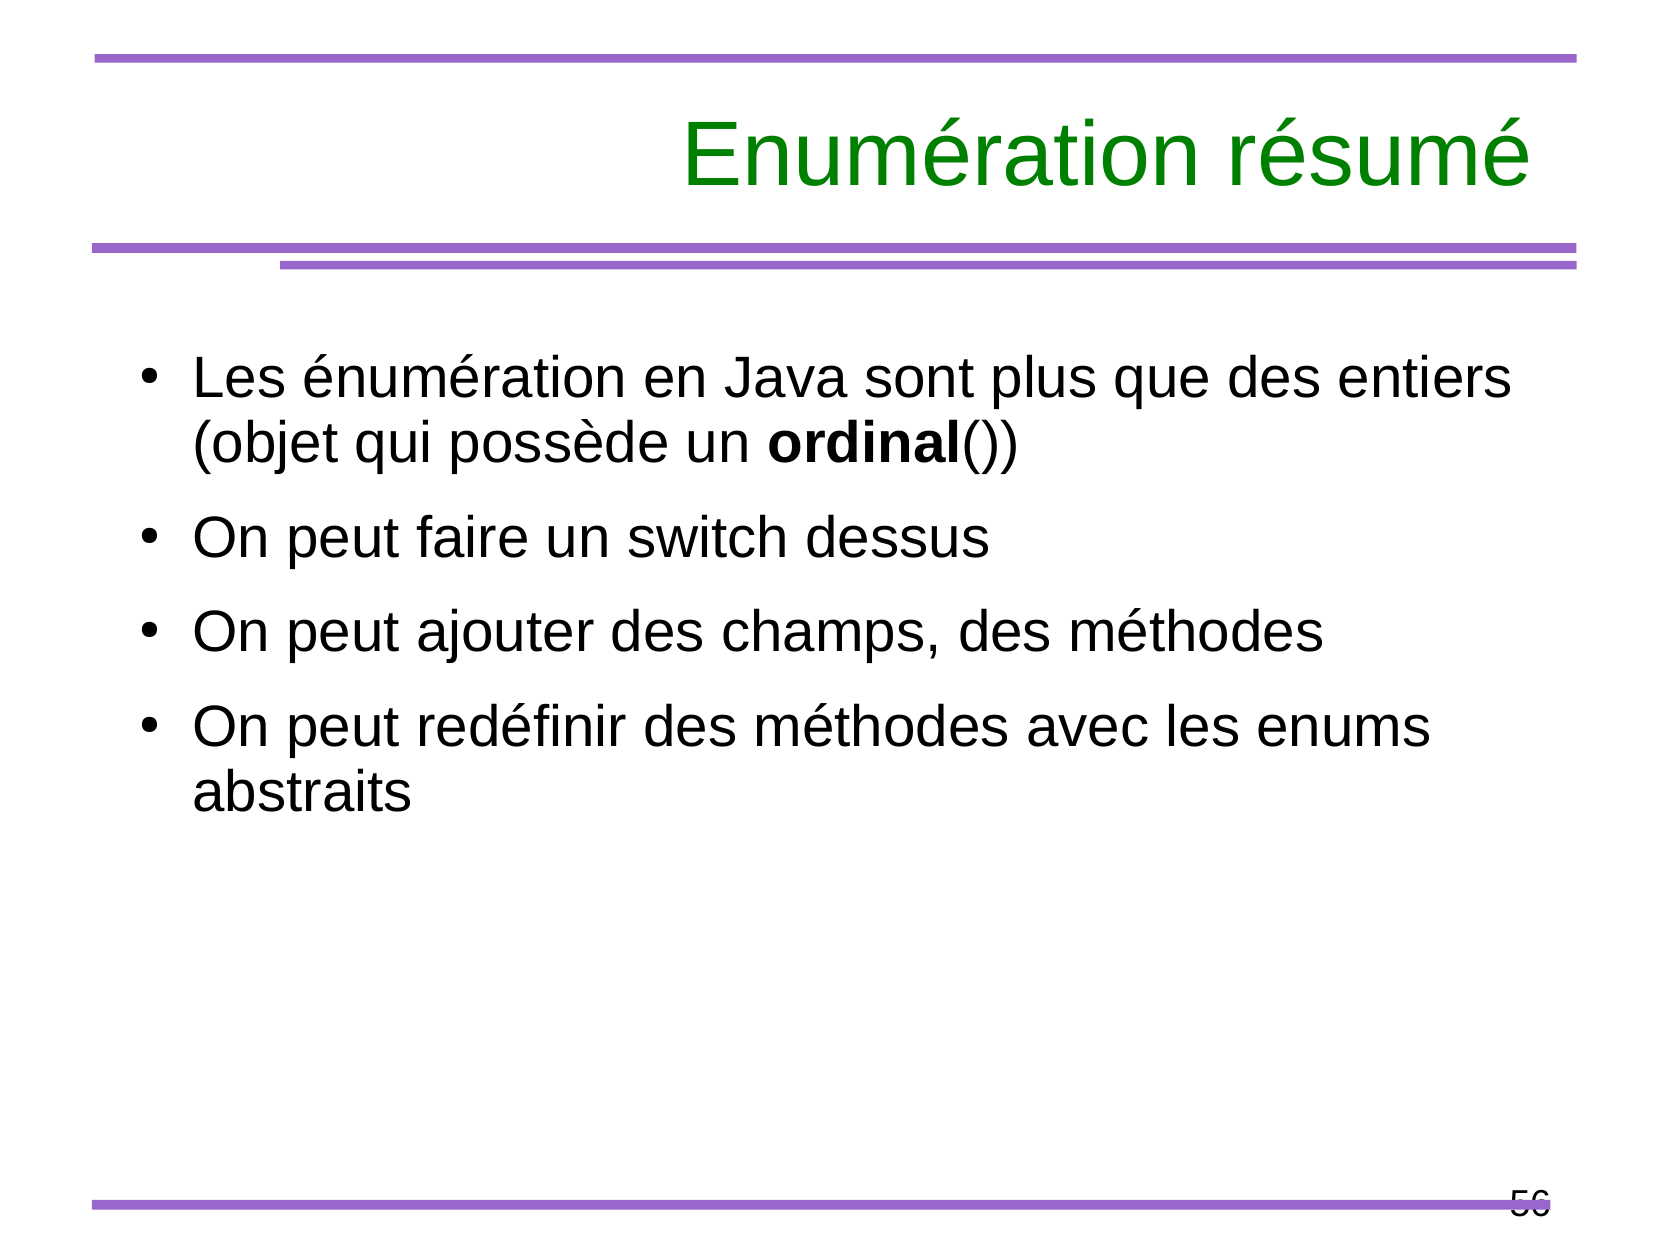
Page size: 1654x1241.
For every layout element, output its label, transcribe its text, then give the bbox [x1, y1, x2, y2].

title Enumération résumé [121, 49, 1534, 257]
list Les énumération en Java sont plus que des entiers (objet qui possède un ordinal()) On peut faire un switch dessus On peut ajouter des champs, des méthodes On peut redéfinir des méthodes avec les enums abstraits [121, 344, 1534, 824]
